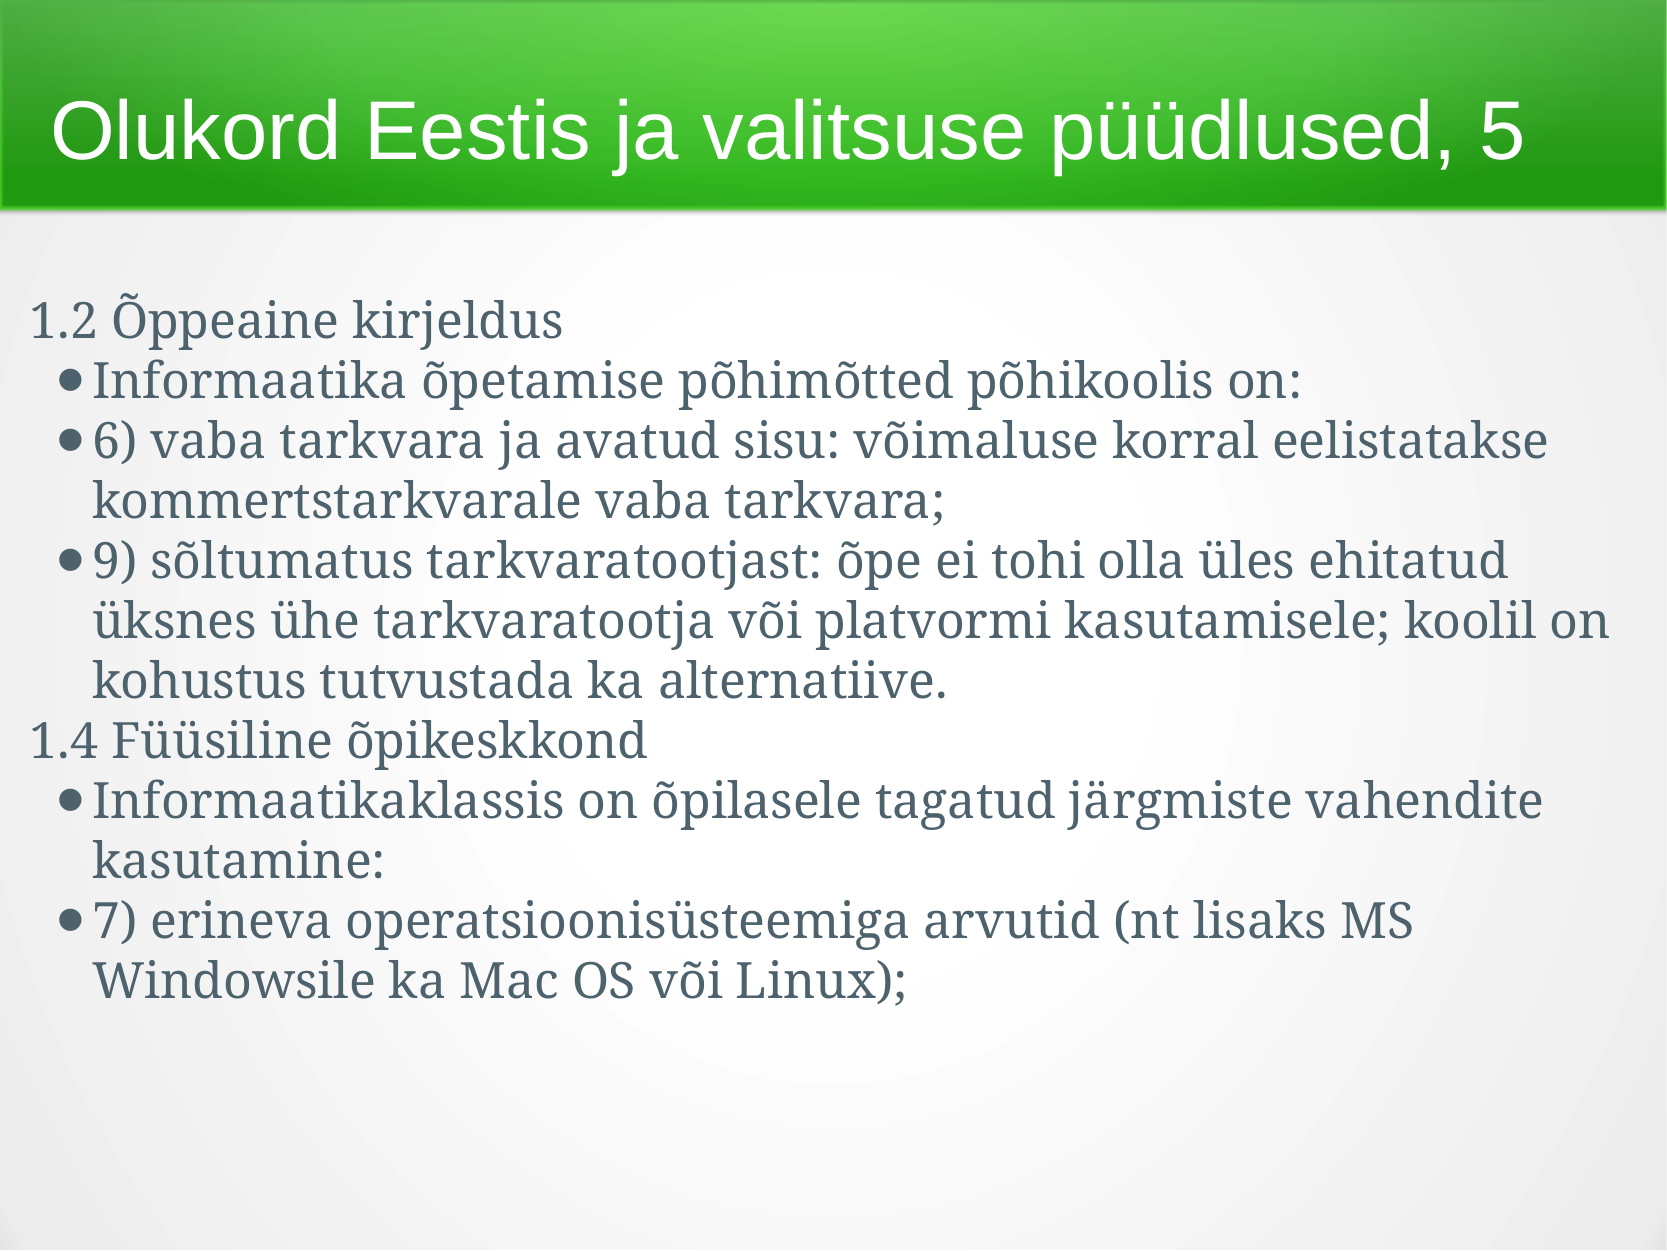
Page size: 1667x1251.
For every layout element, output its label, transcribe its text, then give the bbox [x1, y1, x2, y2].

list 1.2 Õppeaine kirjeldus Informaatika õpetamise põhimõtted põhikoolis on: 6) vaba tarkvara ja avatud sisu: võimaluse korral eelistatakse kommertstarkvarale vaba tarkvara; 9) sõltumatus tarkvaratootjast: õpe ei tohi olla üles ehitatud üksnes ühe tarkvaratootja või platvormi kasutamisele; koolil on kohustus tutvustada ka alternatiive. 1.4 Füüsiline õpikeskkond Informaatikaklassis on õpilasele tagatud järgmiste vahendite kasutamine: 7) erineva operatsioonisüsteemiga arvutid (nt lisaks MS Windowsile ka Mac OS või Linux); [23, 222, 1667, 1217]
picture [0, 0, 1667, 1250]
title Olukord Eestis ja valitsuse püüdlused, 5 [50, 84, 1667, 178]
